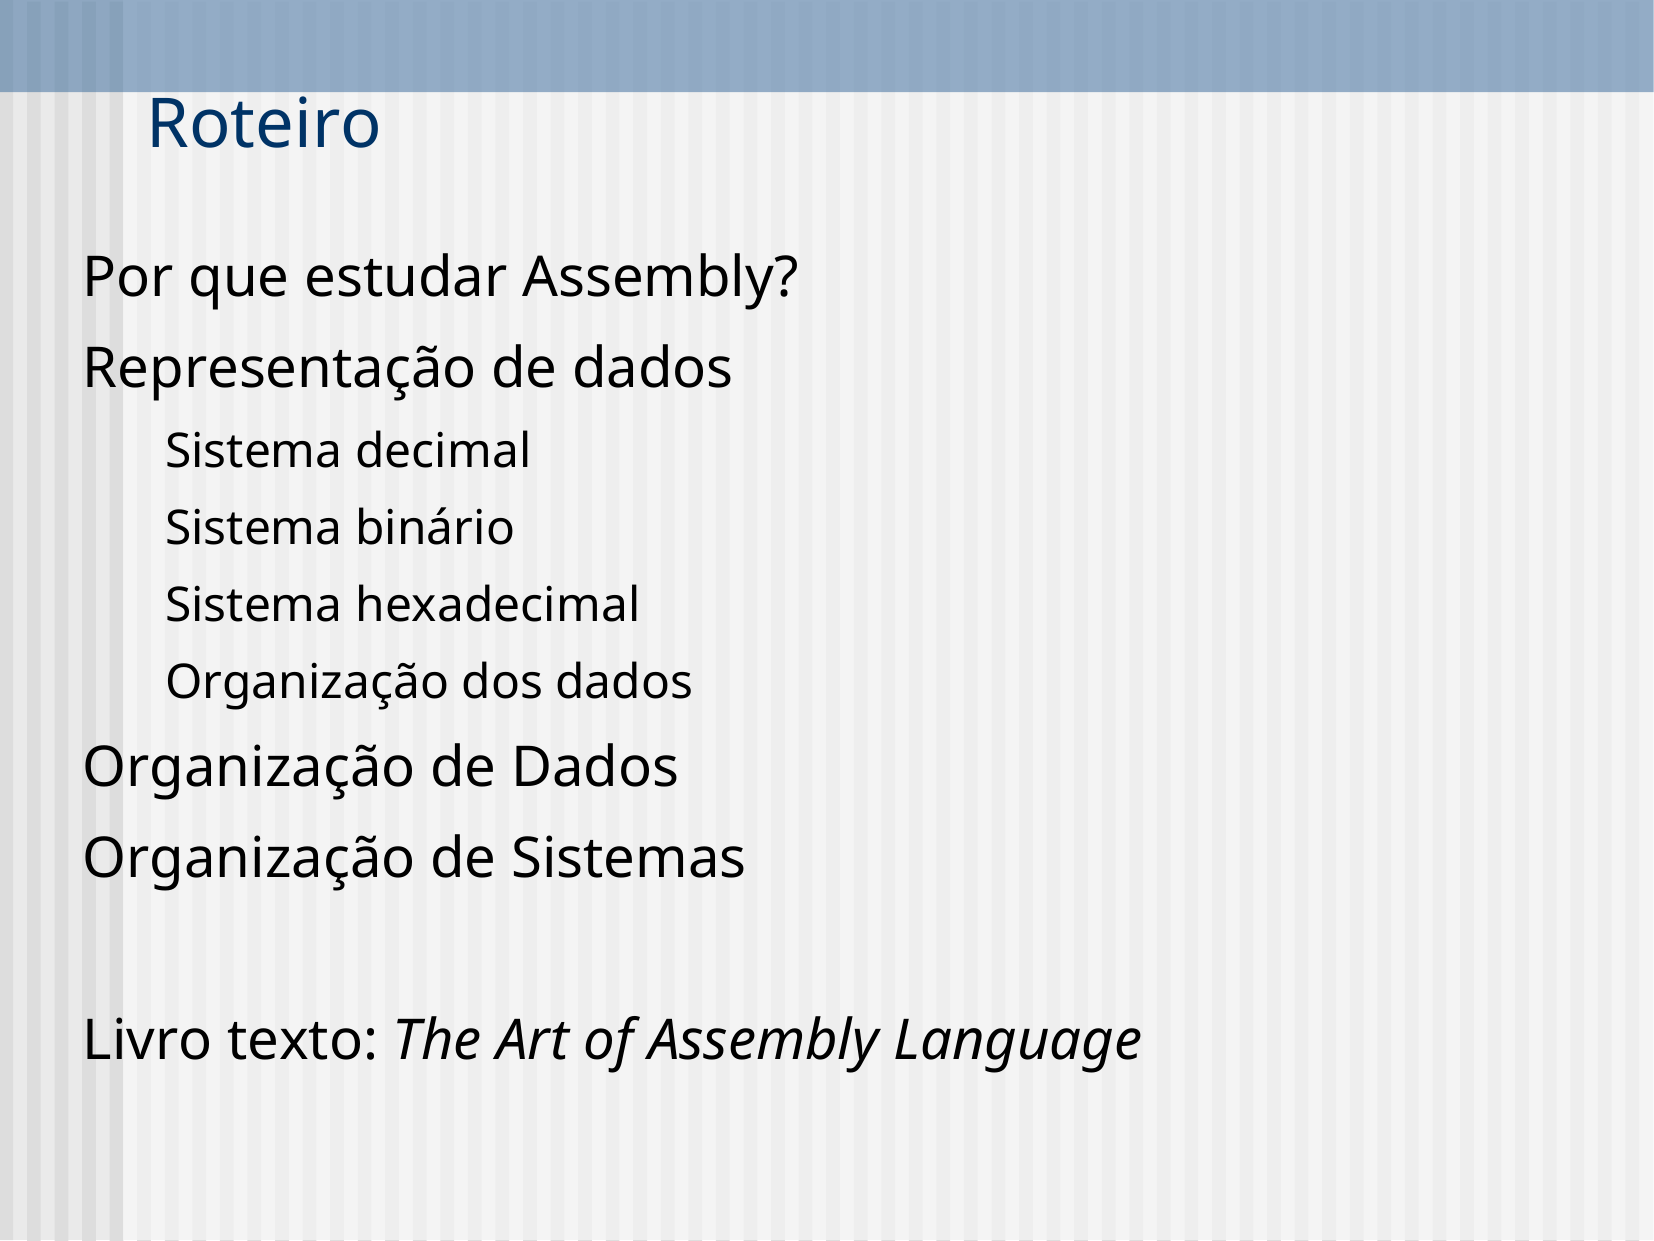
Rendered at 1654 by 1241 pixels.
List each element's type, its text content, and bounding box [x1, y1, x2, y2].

list Por que estudar Assembly? Representação de dados Sistema decimal Sistema binário Sistema hexadecimal Organização dos dados Organização de Dados Organização de Sistemas Livro texto: The Art of Assembly Language [82, 236, 1571, 1094]
title Roteiro [146, 29, 1536, 212]
